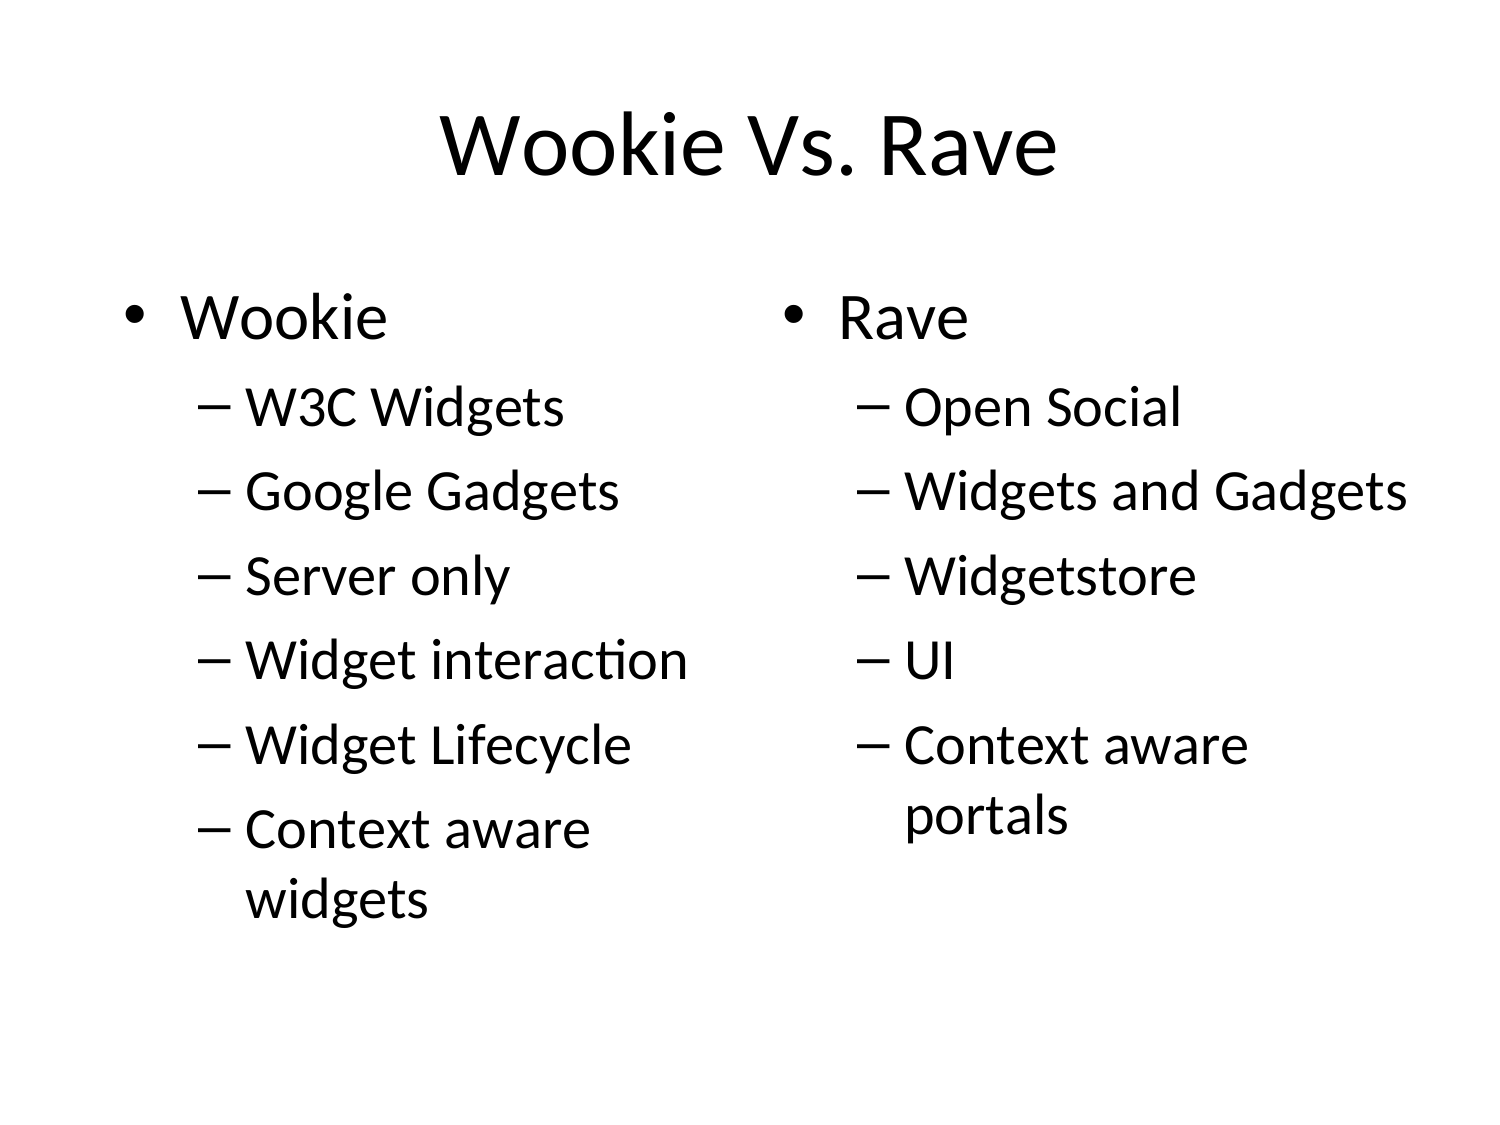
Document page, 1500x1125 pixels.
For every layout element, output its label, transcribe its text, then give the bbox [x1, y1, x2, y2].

list Rave Open Social Widgets and Gadgets Widgetstore UI Context aware portals [768, 265, 1427, 1009]
title Wookie Vs. Rave [75, 45, 1426, 233]
list Wookie W3C Widgets Google Gadgets Server only Widget interaction Widget Lifecycle Context aware widgets [108, 265, 768, 1009]
